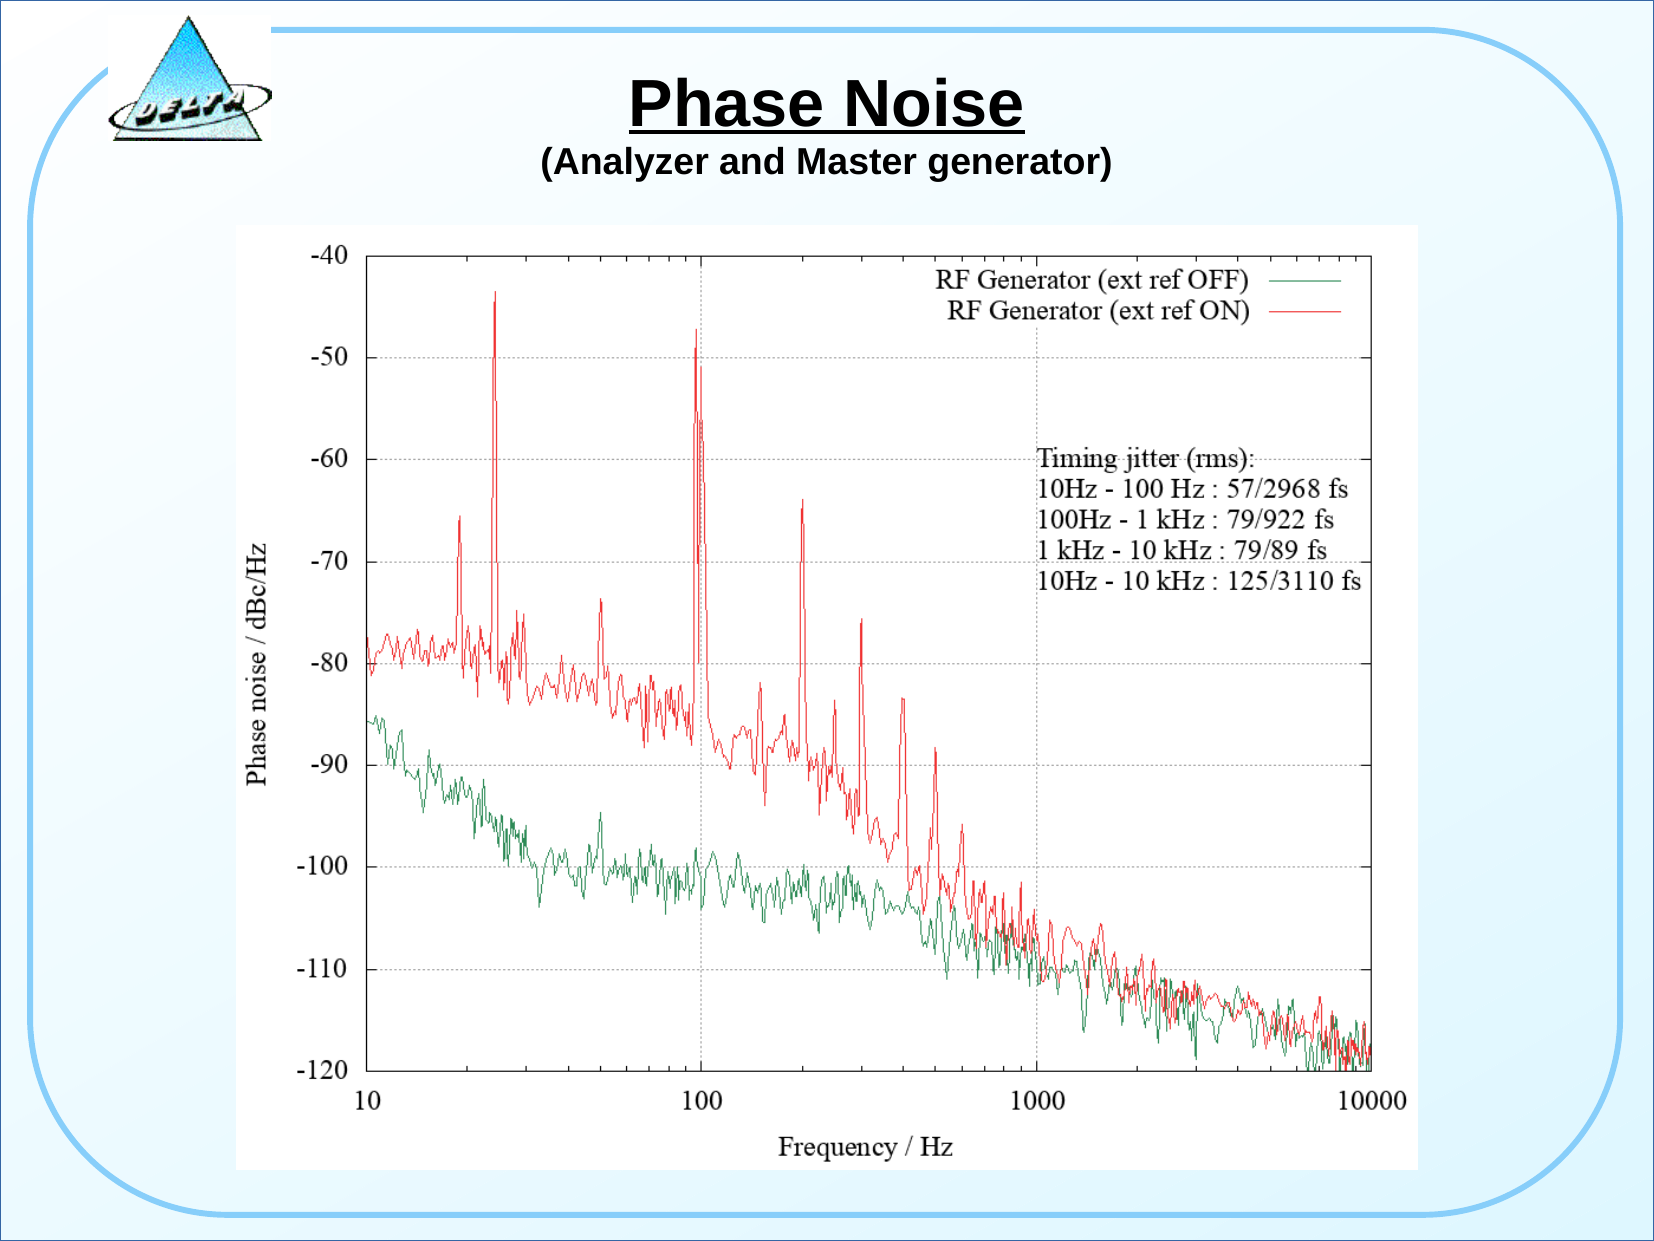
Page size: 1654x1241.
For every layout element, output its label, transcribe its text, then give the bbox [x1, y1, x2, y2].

text_box [0, 0, 1654, 1241]
text_box Phase Noise (Analyzer and Master generator) [525, 58, 1128, 190]
picture [107, 14, 272, 141]
picture [236, 225, 1418, 1171]
